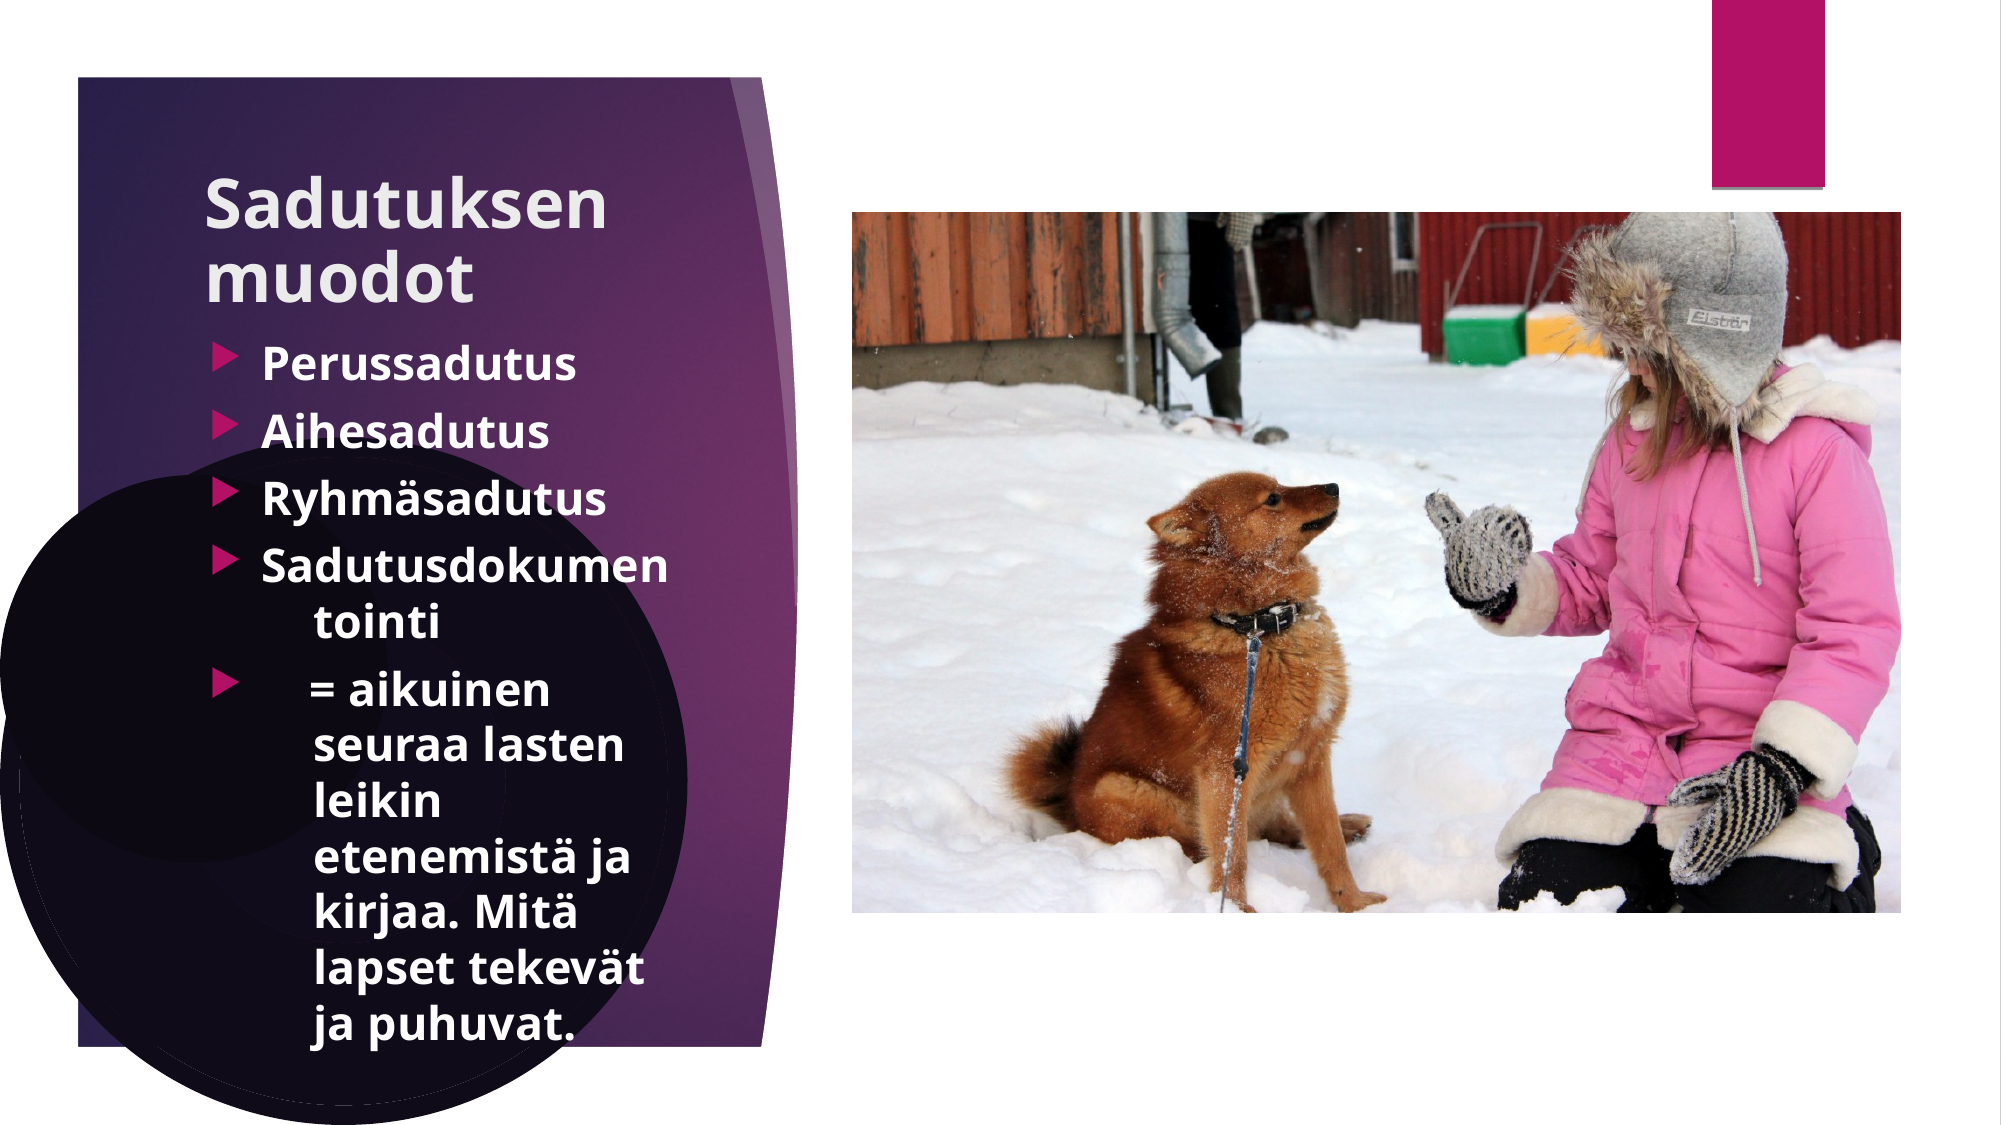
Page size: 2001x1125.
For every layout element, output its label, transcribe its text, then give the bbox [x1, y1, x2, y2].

picture [852, 212, 1901, 913]
title Sadutuksen muodot [189, 159, 673, 328]
text_box [0, 0, 2000, 1125]
list Perussadutus Aihesadutus Ryhmäsadutus Sadutusdokumentointi = aikuinen seuraa lasten leikin etenemistä ja kirjaa. Mitä lapset tekevät ja puhuvat. [194, 326, 704, 1061]
